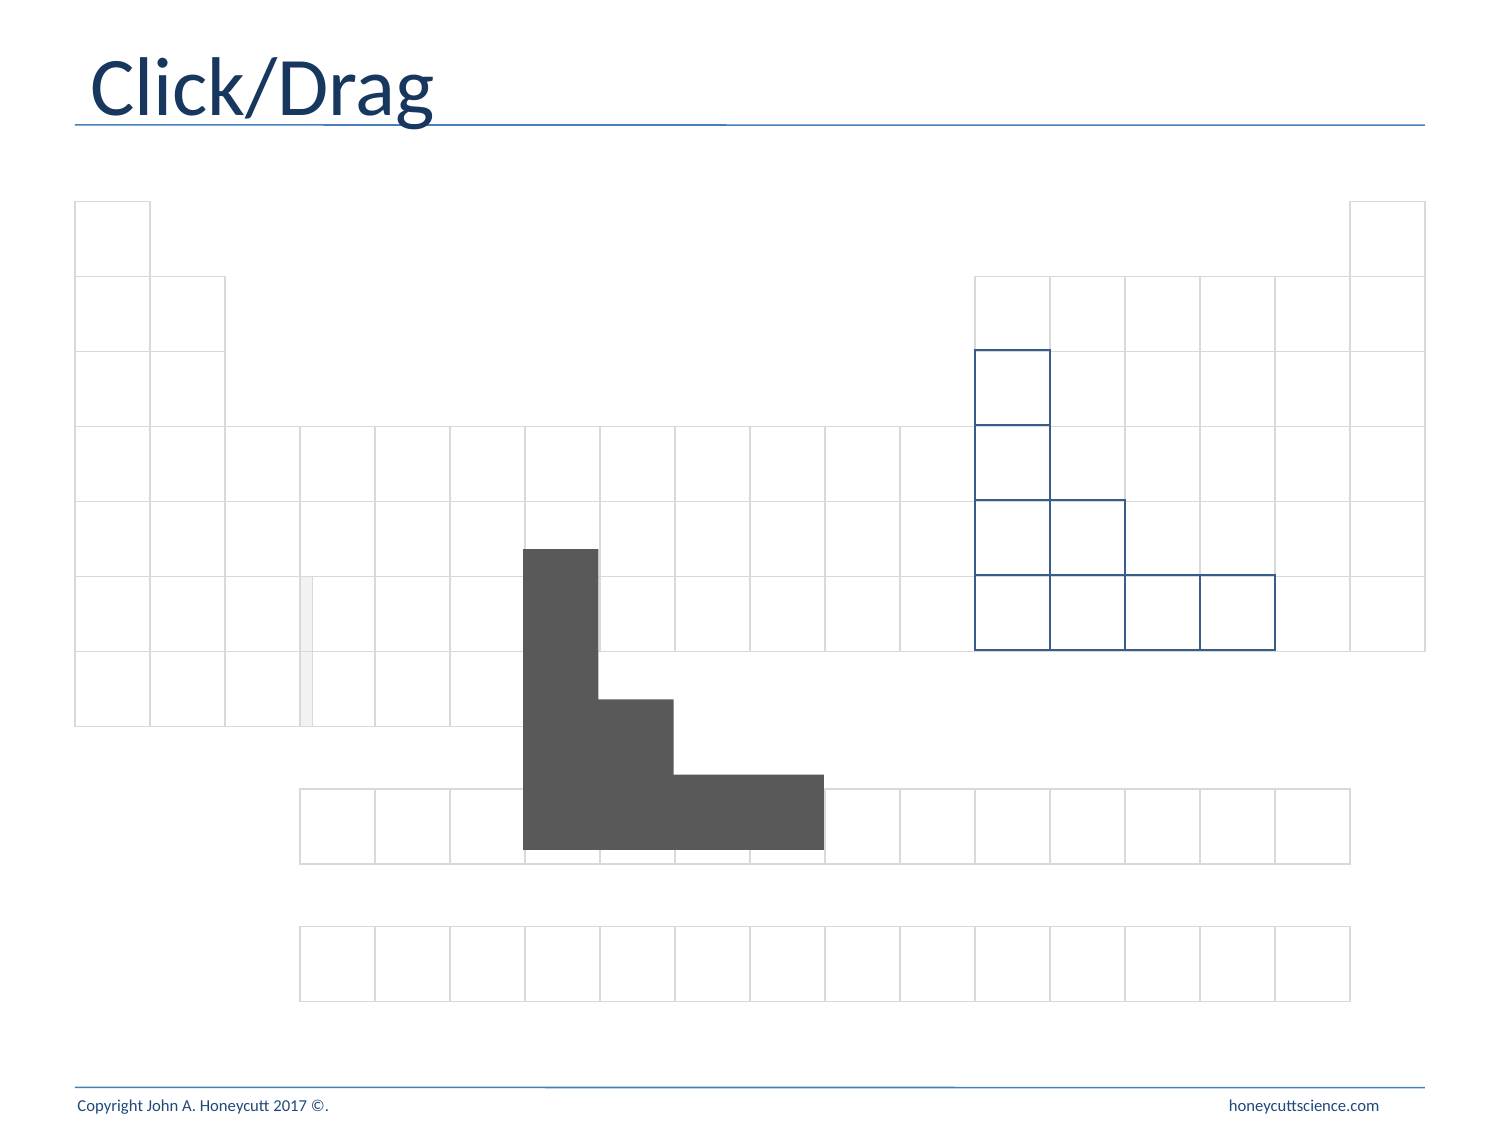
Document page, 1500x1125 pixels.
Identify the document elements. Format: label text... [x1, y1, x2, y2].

title Click/Drag [75, 45, 1425, 121]
picture [522, 548, 825, 851]
